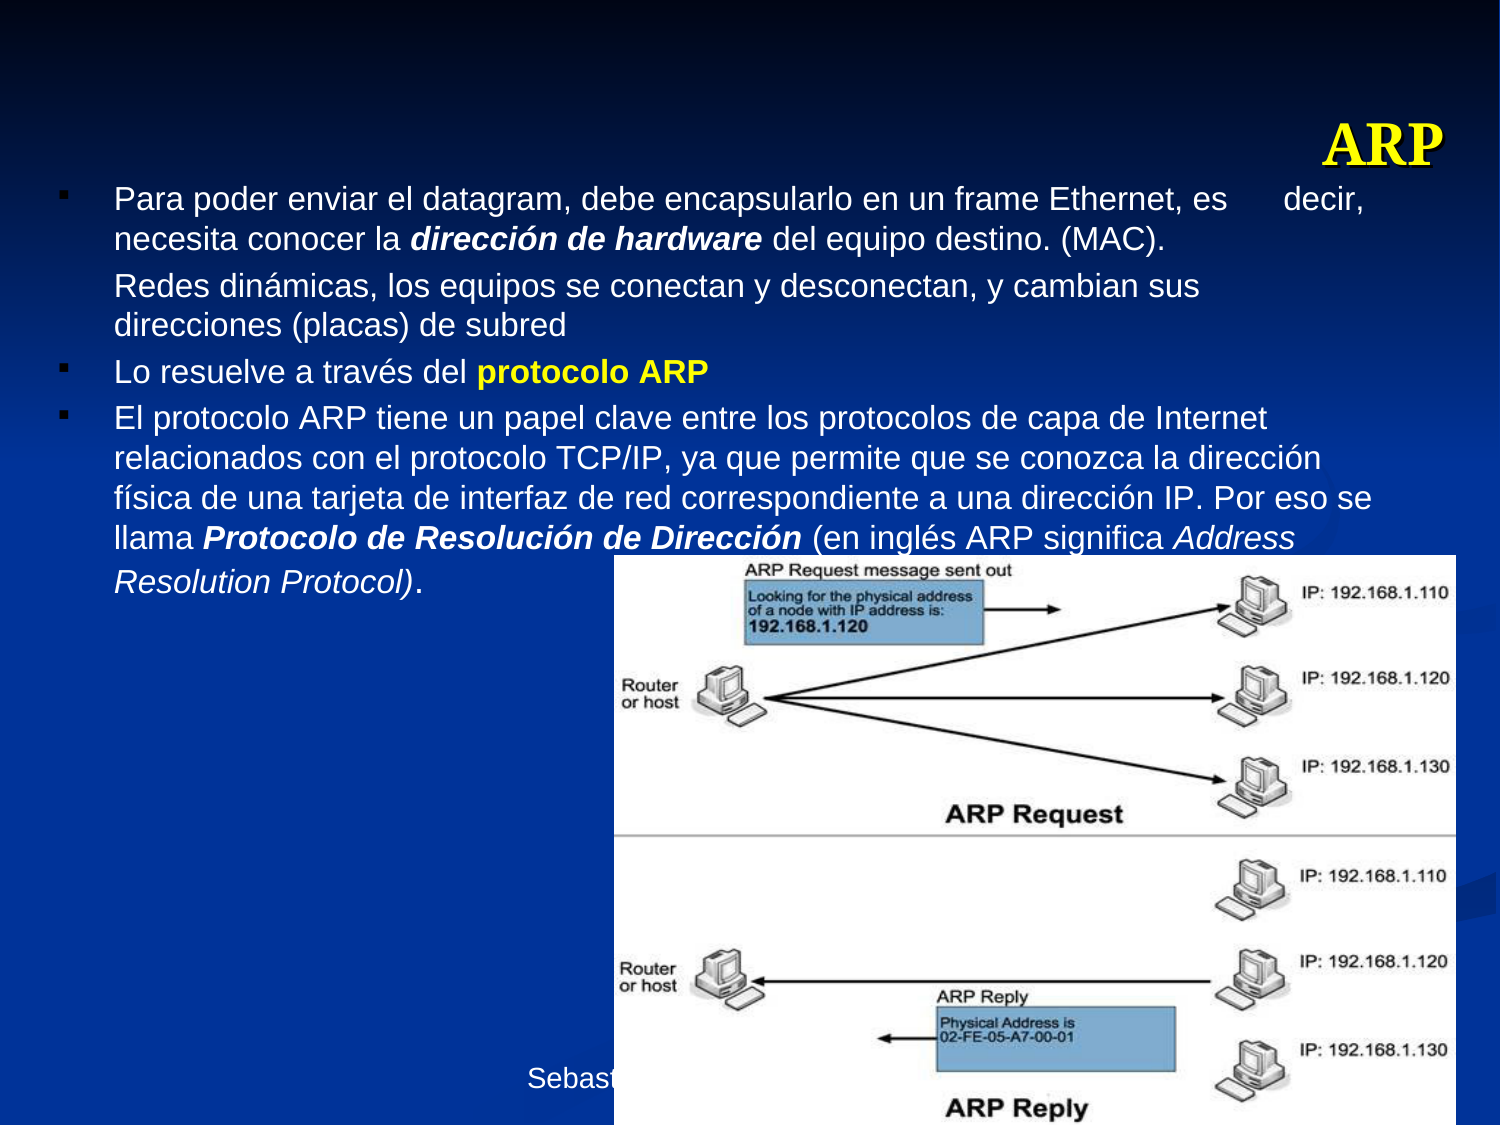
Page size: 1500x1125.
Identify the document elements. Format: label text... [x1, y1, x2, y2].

picture [614, 555, 1456, 1125]
title ARP [126, 29, 1477, 255]
text_box Para poder enviar el datagram, debe encapsularlo en un frame Ethernet, es decir, necesita conocer la dirección de hardware del equipo destino. (MAC). Redes dinámicas, los equipos se conectan y desconectan, y cambian sus direcciones (placas) de subred Lo resuelve a través del protocolo ARP El protocolo ARP tiene un papel clave entre los protocolos de capa de Internet relacionados con el protocolo TCP/IP, ya que permite que se conozca la dirección física de una tarjeta de interfaz de red correspondiente a una dirección IP. Por eso se llama Protocolo de Resolución de Dirección (en inglés ARP significa Address Resolution Protocol). [43, 113, 1394, 833]
